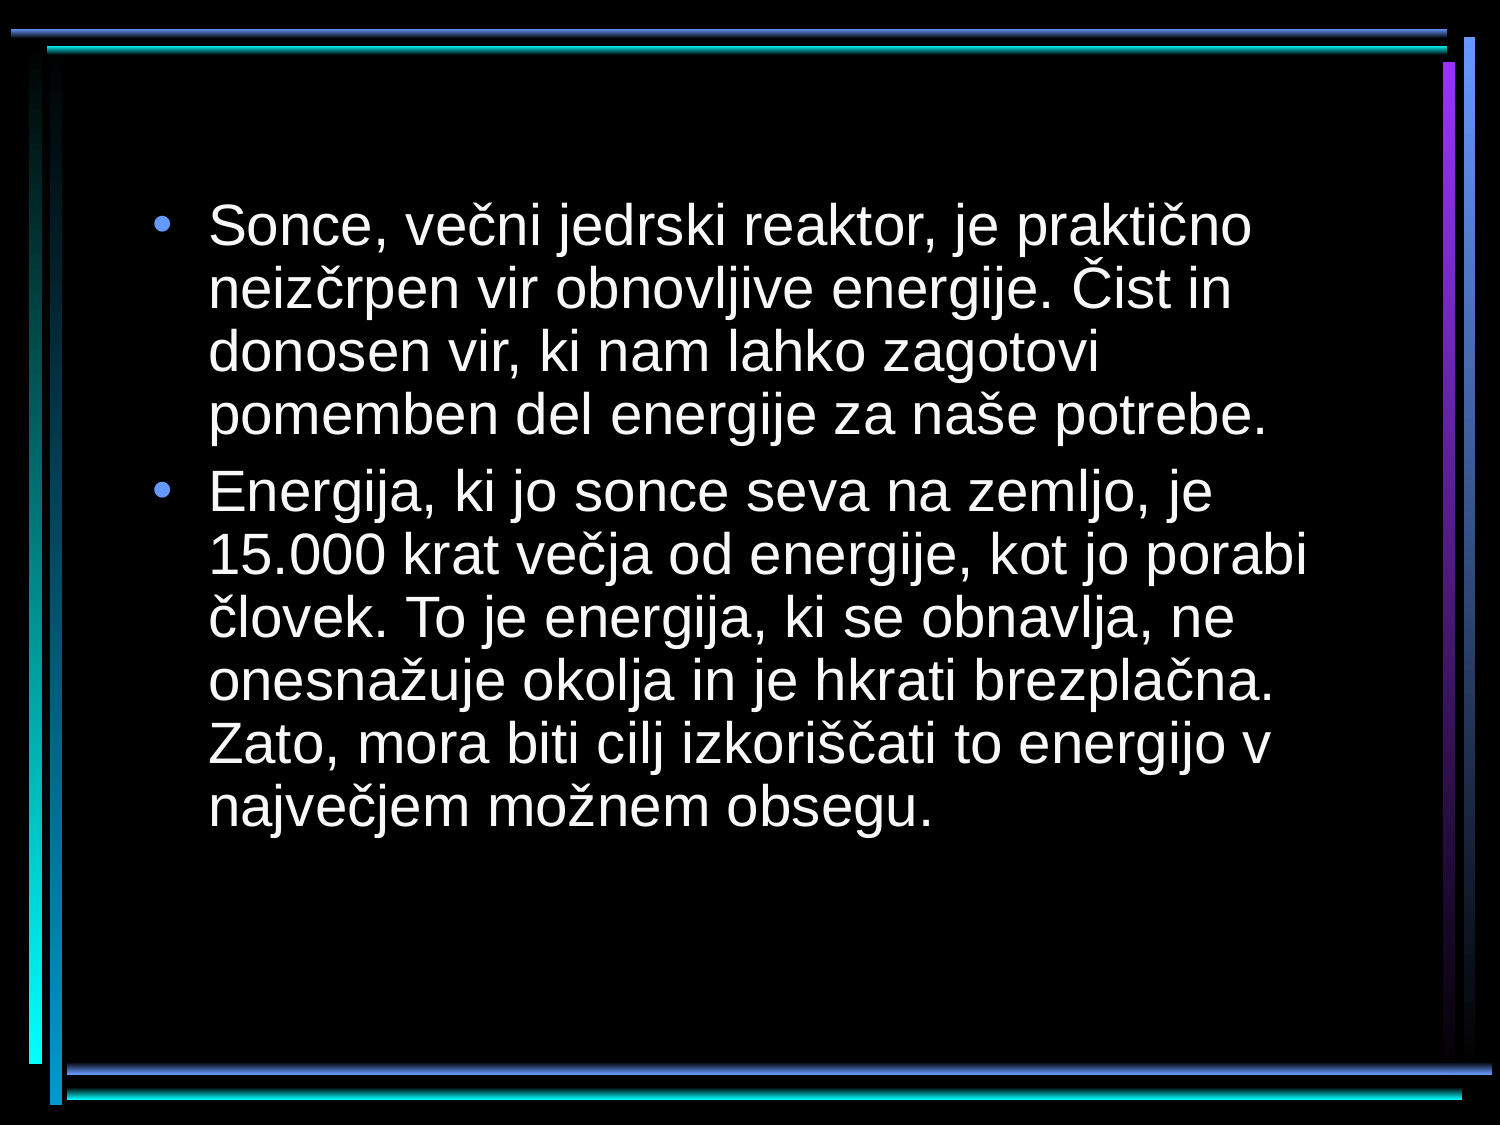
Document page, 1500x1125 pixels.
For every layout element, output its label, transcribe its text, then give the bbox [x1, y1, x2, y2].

list Sonce, večni jedrski reaktor, je praktično neizčrpen vir obnovljive energije. Čist in donosen vir, ki nam lahko zagotovi pomemben del energije za naše potrebe. Energija, ki jo sonce seva na zemljo, je 15.000 krat večja od energije, kot jo porabi človek. To je energija, ki se obnavlja, ne onesnažuje okolja in je hkrati brezplačna. Zato, mora biti cilj izkoriščati to energijo v največjem možnem obsegu. [137, 187, 1413, 847]
